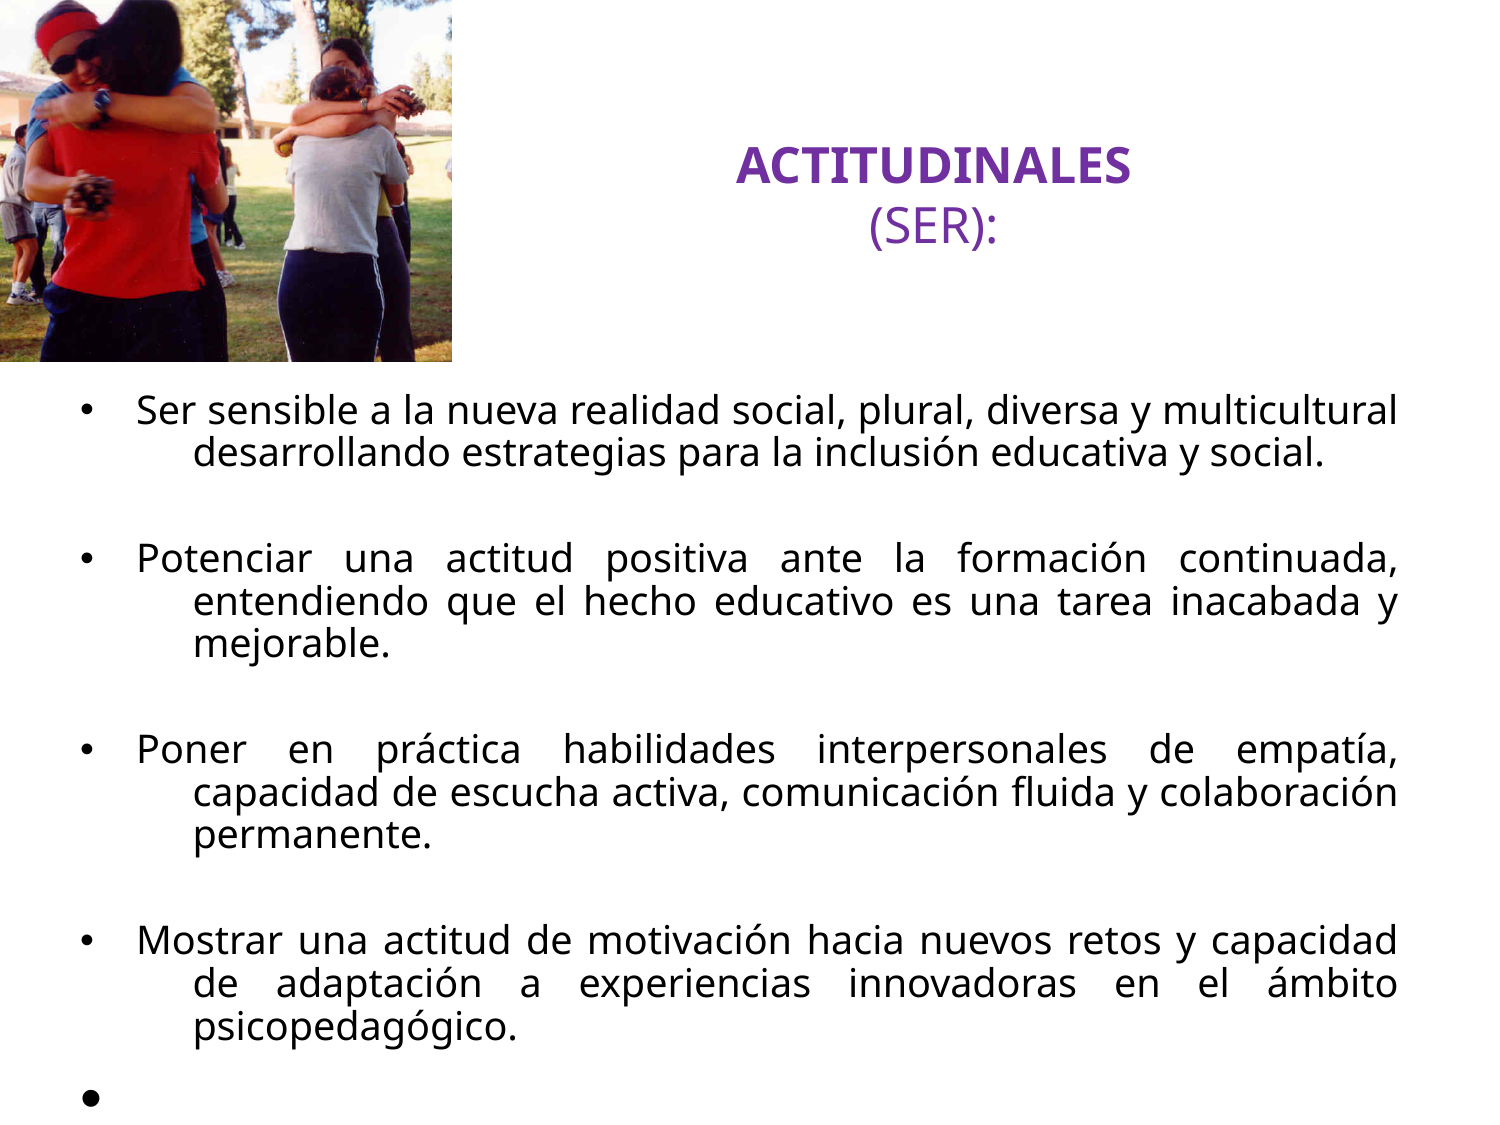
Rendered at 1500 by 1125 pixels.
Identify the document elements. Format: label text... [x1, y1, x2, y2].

list Ser sensible a la nueva realidad social, plural, diversa y multicultural desarrollando estrategias para la inclusión educativa y social. Potenciar una actitud positiva ante la formación continuada, entendiendo que el hecho educativo es una tarea inacabada y mejorable. Poner en práctica habilidades interpersonales de empatía, capacidad de escucha activa, comunicación fluida y colaboración permanente. Mostrar una actitud de motivación hacia nuevos retos y capacidad de adaptación a experiencias innovadoras en el ámbito psicopedagógico. [64, 382, 1415, 1125]
picture [0, 0, 452, 362]
title ACTITUDINALES (SER): [454, 66, 1427, 254]
